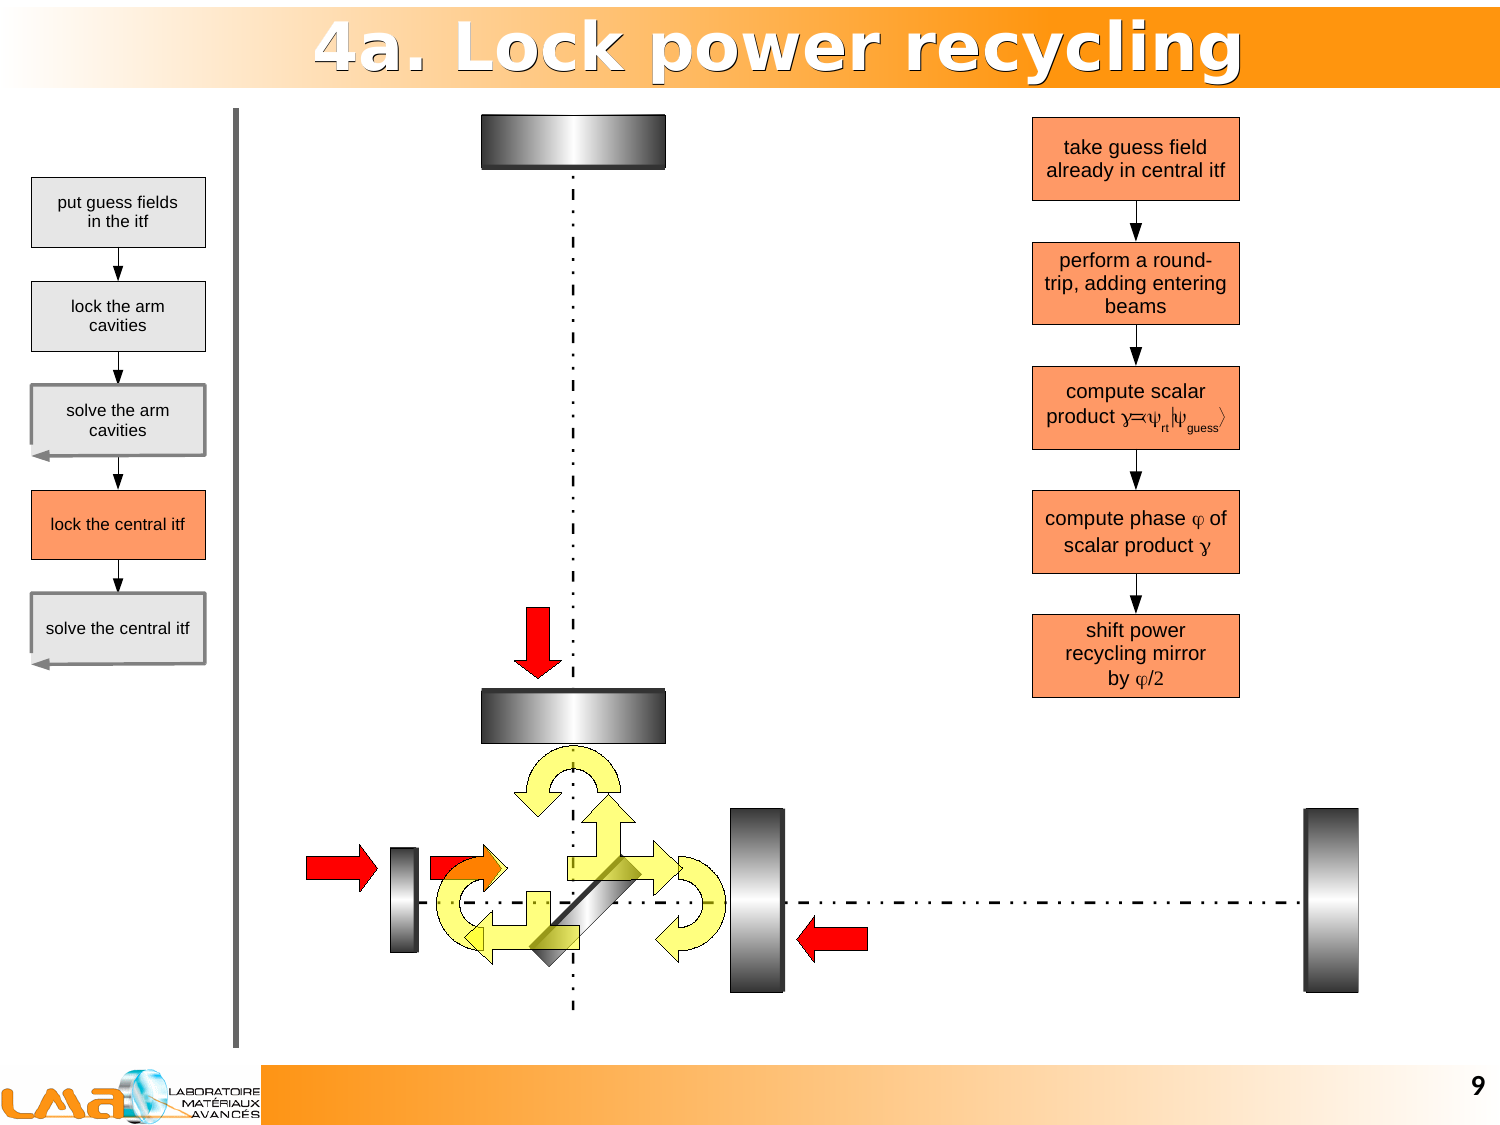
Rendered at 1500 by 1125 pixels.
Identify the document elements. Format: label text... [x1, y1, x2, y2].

title 4a. Lock power recycling [0, 7, 1500, 88]
text_box [514, 607, 562, 679]
text_box [430, 844, 580, 965]
picture [0, 1065, 261, 1125]
picture [388, 87, 1359, 1012]
text_box [514, 745, 726, 963]
text_box [796, 915, 868, 963]
text_box [306, 844, 378, 892]
picture [29, 177, 207, 671]
